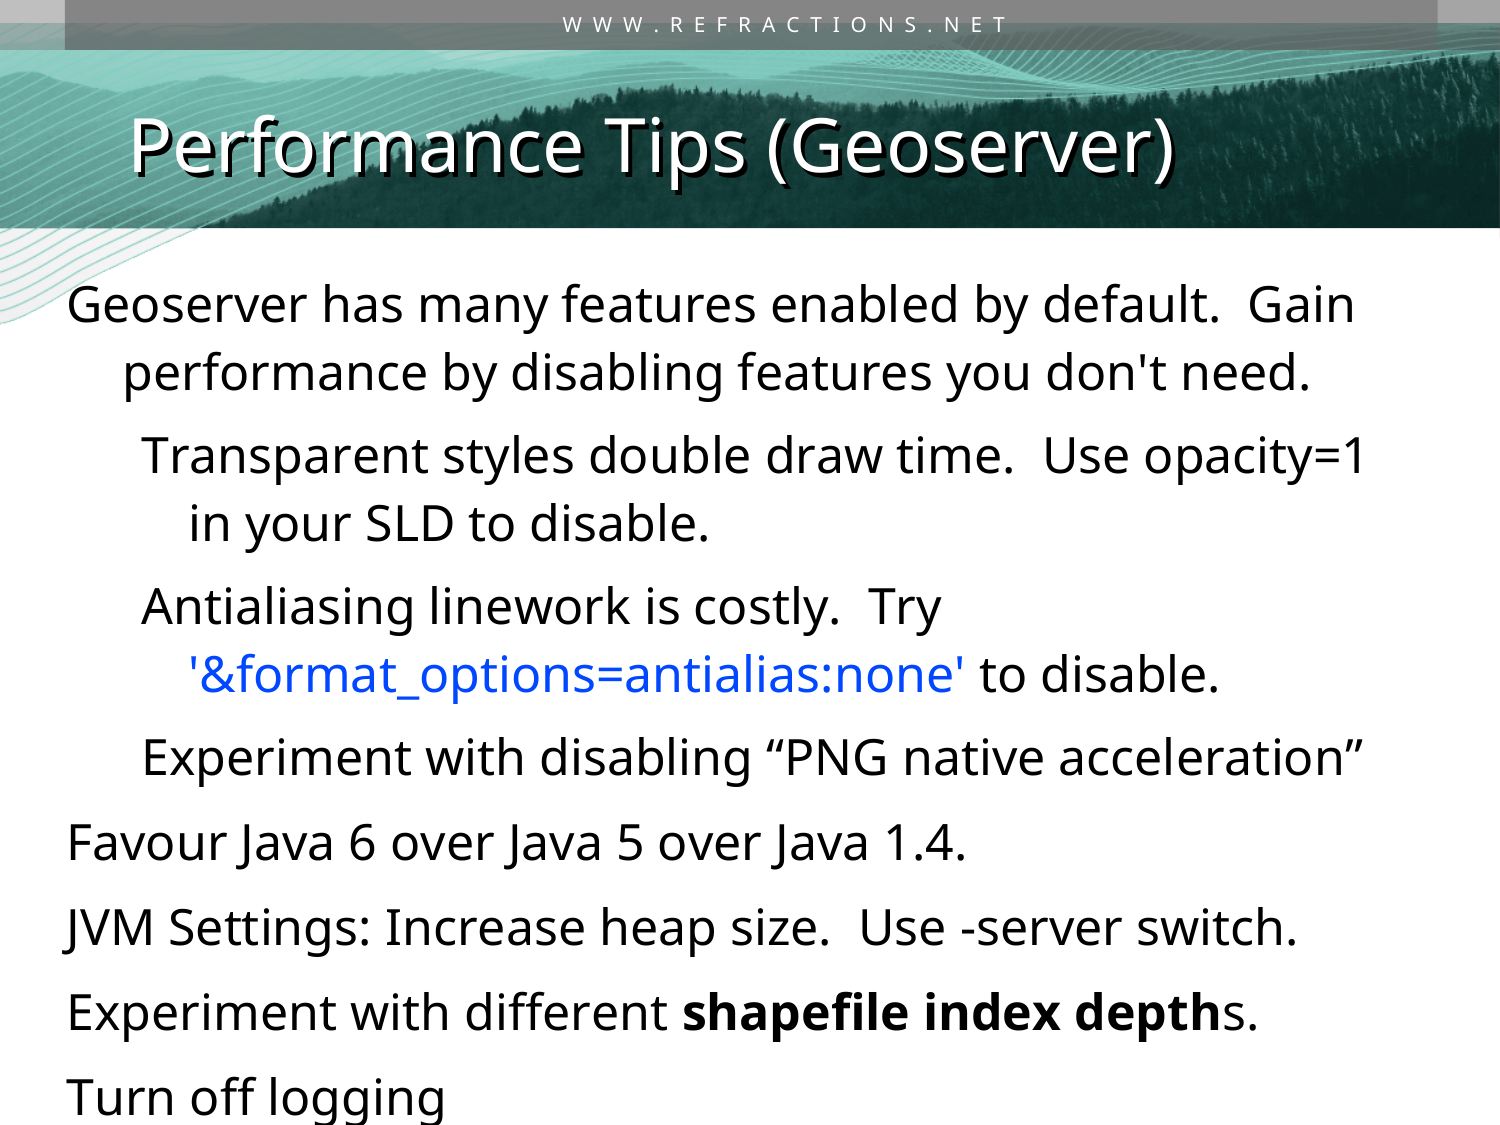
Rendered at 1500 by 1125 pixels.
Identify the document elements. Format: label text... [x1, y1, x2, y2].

title Performance Tips (Geoserver) [112, 62, 1388, 226]
list Geoserver has many features enabled by default. Gain performance by disabling features you don't need. Transparent styles double draw time. Use opacity=1 in your SLD to disable. Antialiasing linework is costly. Try '&format_options=antialias:none' to disable. Experiment with disabling “PNG native acceleration” Favour Java 6 over Java 5 over Java 1.4. JVM Settings: Increase heap size. Use -server switch. Experiment with different shapefile index depths. Turn off logging [51, 261, 1439, 1125]
picture [0, 50, 1500, 325]
